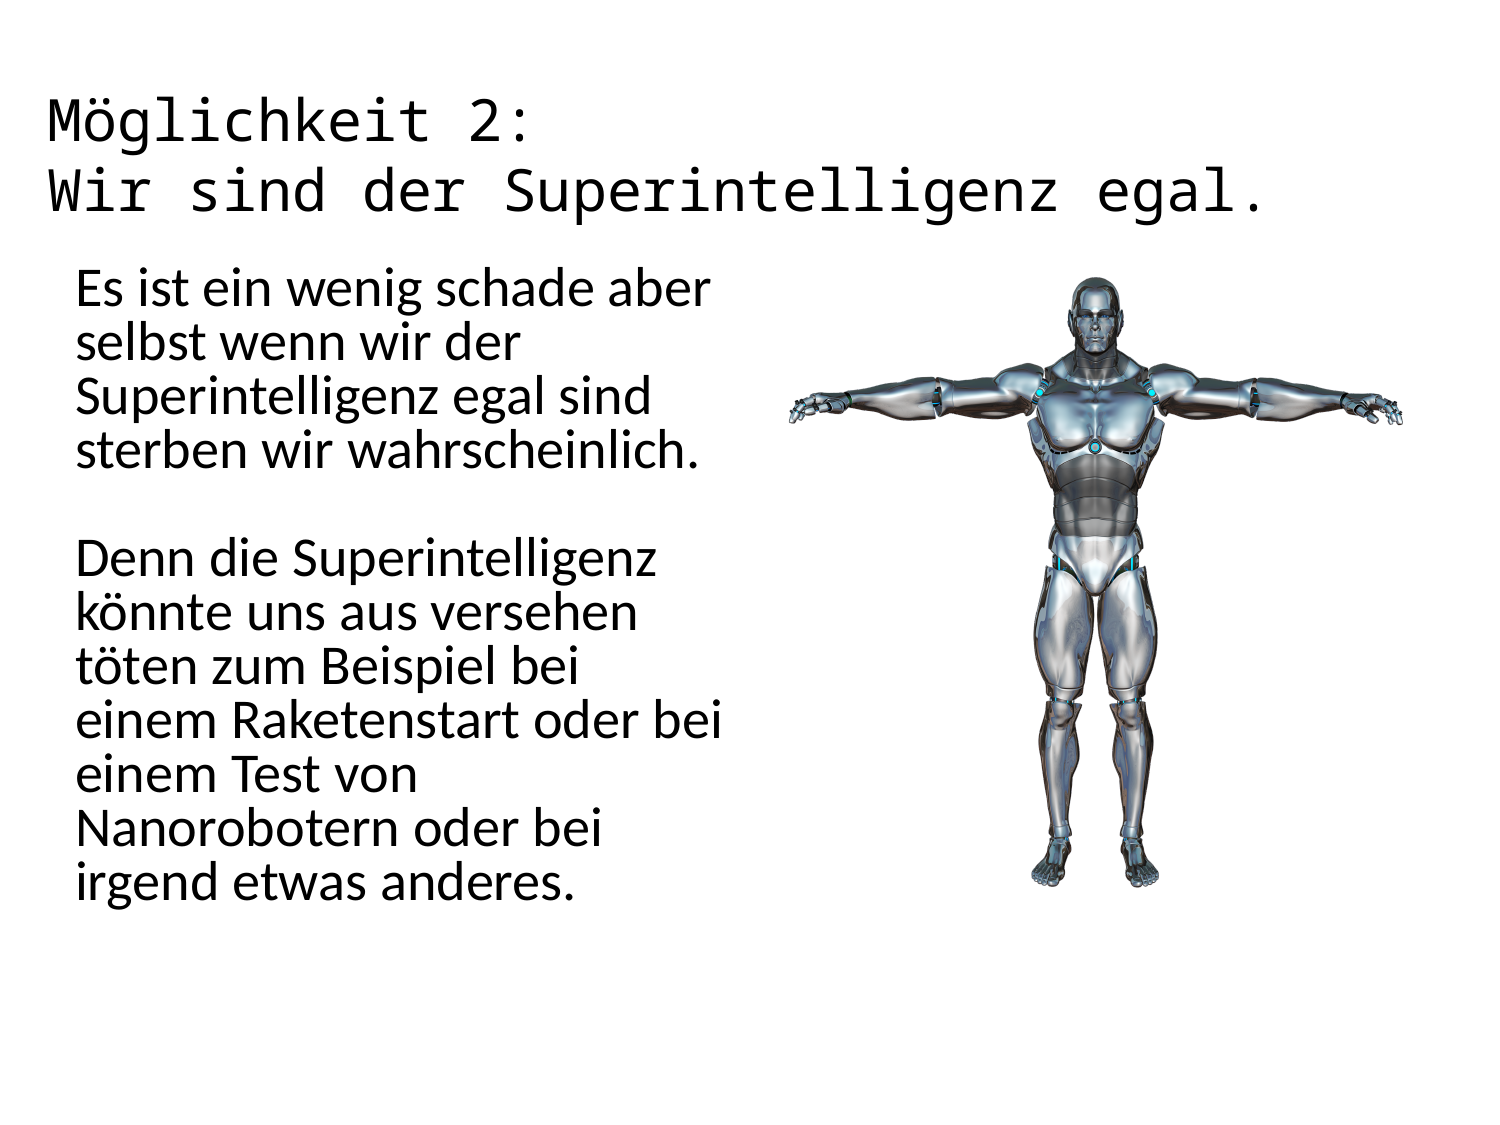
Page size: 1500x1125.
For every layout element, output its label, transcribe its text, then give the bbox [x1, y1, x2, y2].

picture [780, 263, 1412, 916]
list Es ist ein wenig schade aber selbst wenn wir der Superintelligenz egal sind sterben wir wahrscheinlich. Denn die Superintelligenz könnte uns aus versehen töten zum Beispiel bei einem Raketenstart oder bei einem Test von Nanorobotern oder bei irgend etwas anderes. [75, 263, 734, 916]
title Möglichkeit 2: Wir sind der Superintelligenz egal. [47, 70, 1465, 237]
